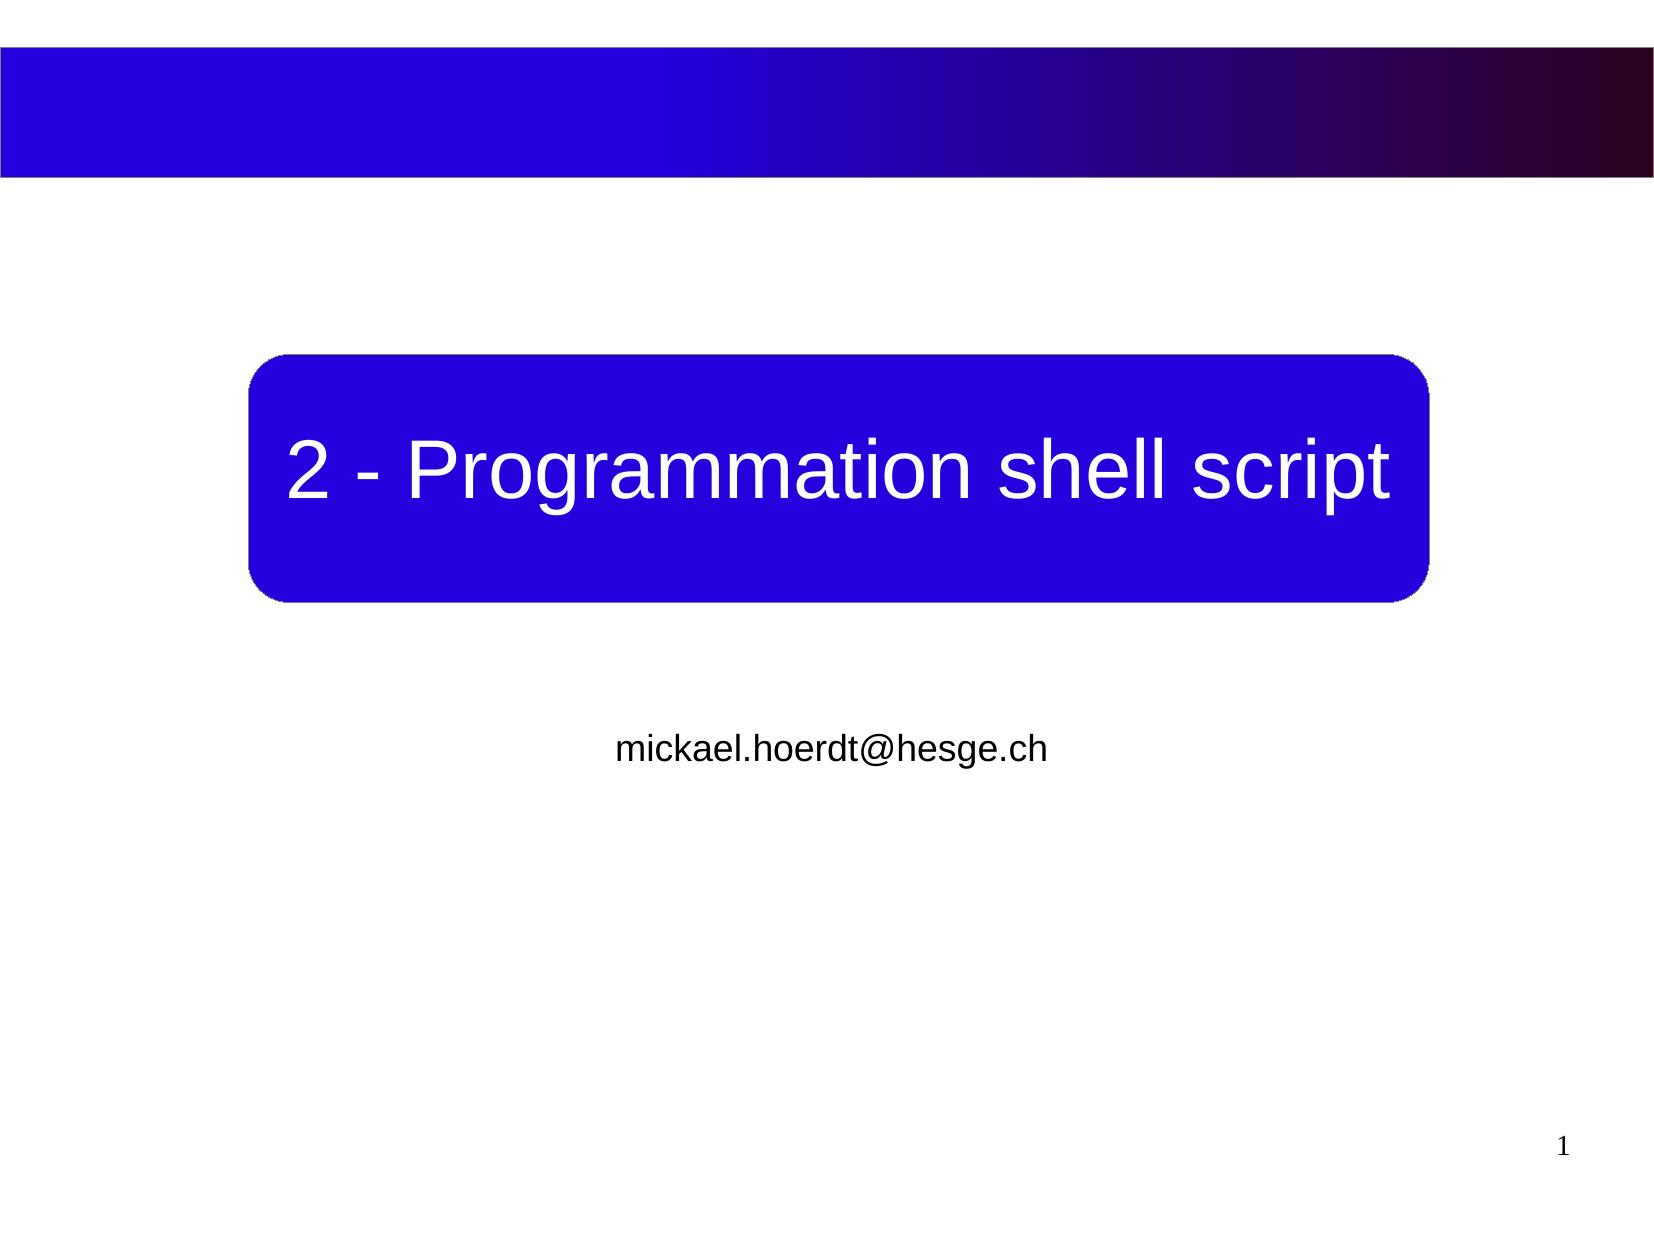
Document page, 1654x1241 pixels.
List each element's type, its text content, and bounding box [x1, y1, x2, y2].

title 2 - Programmation shell script [23, 366, 1654, 574]
text_box [250, 574, 1428, 603]
text_box mickael.hoerdt@hesge.ch [600, 720, 1064, 778]
text_box [260, 354, 1417, 366]
